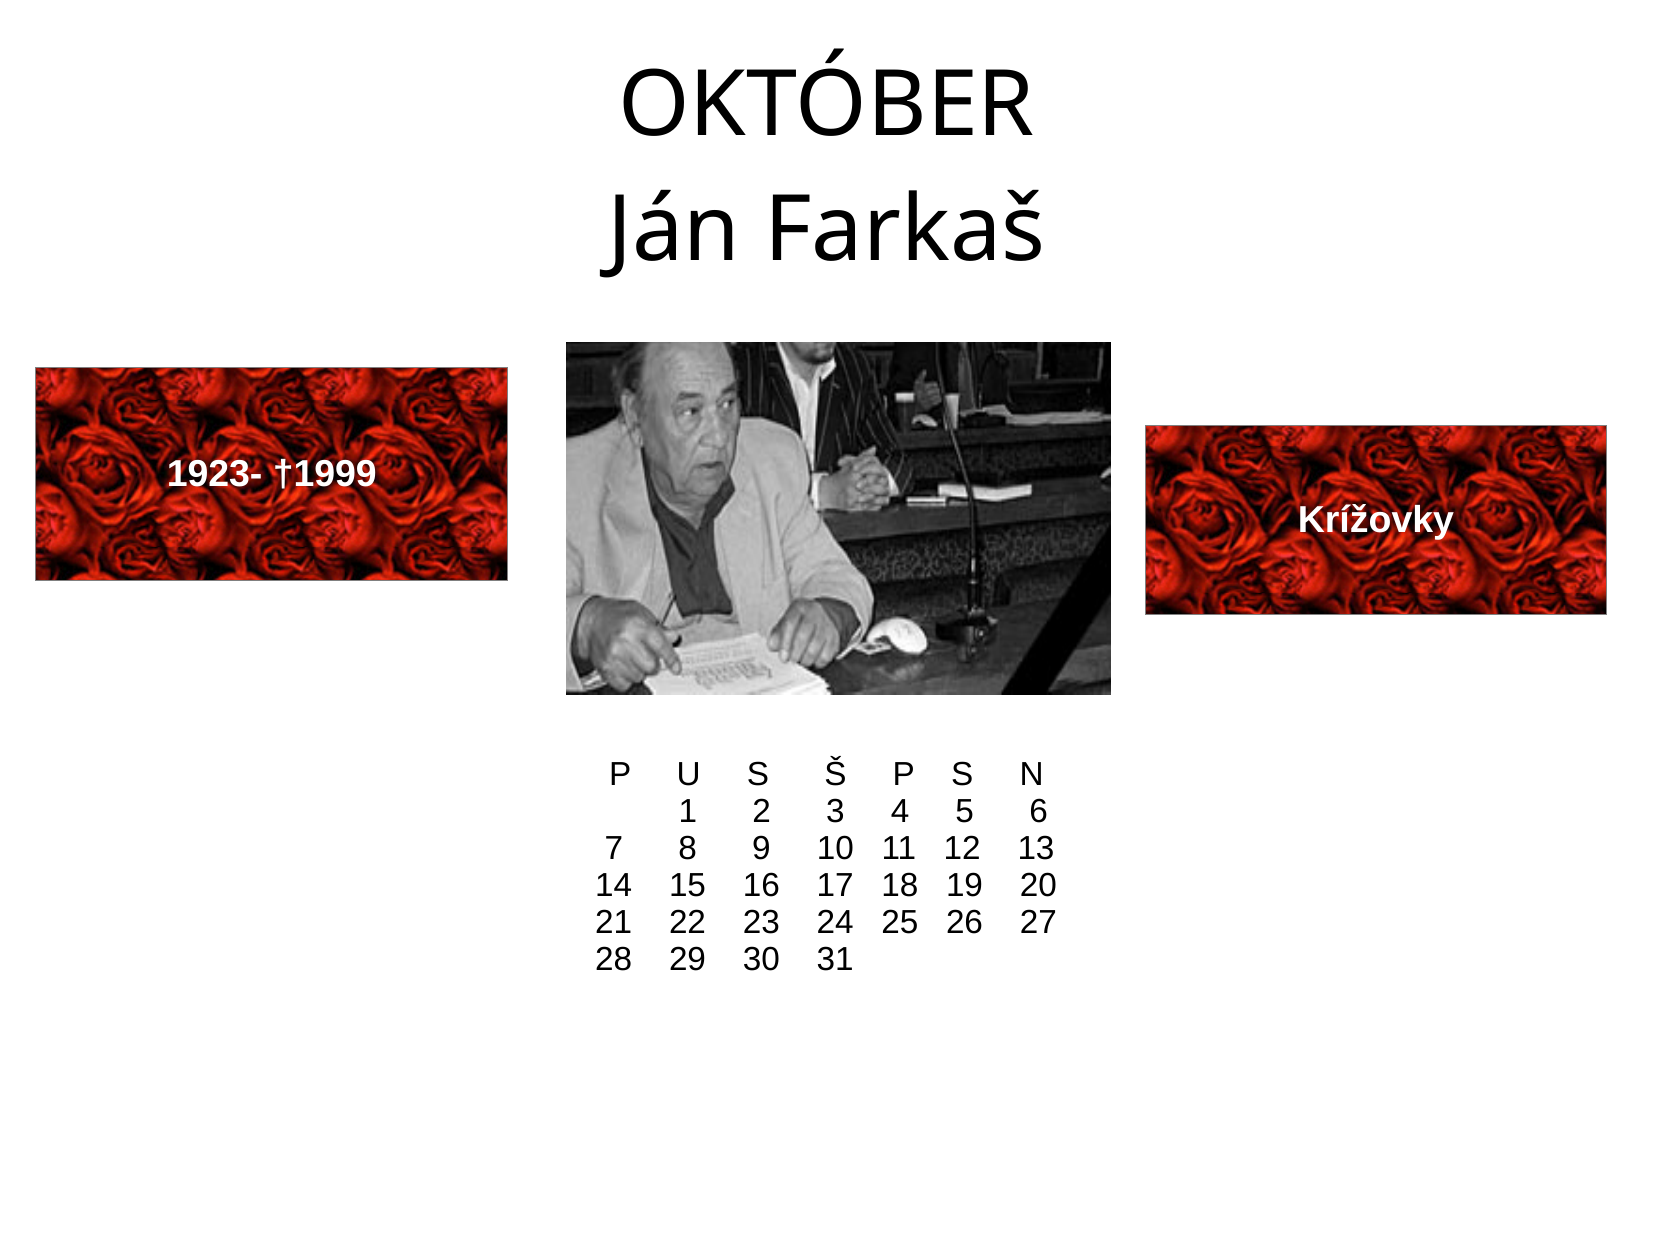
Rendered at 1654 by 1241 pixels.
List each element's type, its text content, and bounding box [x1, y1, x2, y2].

title OKTÓBER Ján Farkaš [206, 61, 1447, 366]
subtitle P U S Š P S N 1 2 3 4 5 6 7 8 9 10 11 12 13 14 15 16 17 18 19 20 21 22 23 24 25 26 27 28 29 30 31 [206, 637, 1447, 1170]
picture [566, 342, 1111, 695]
text_box 1923- †1999 [35, 367, 508, 581]
text_box Krížovky [1145, 425, 1607, 615]
